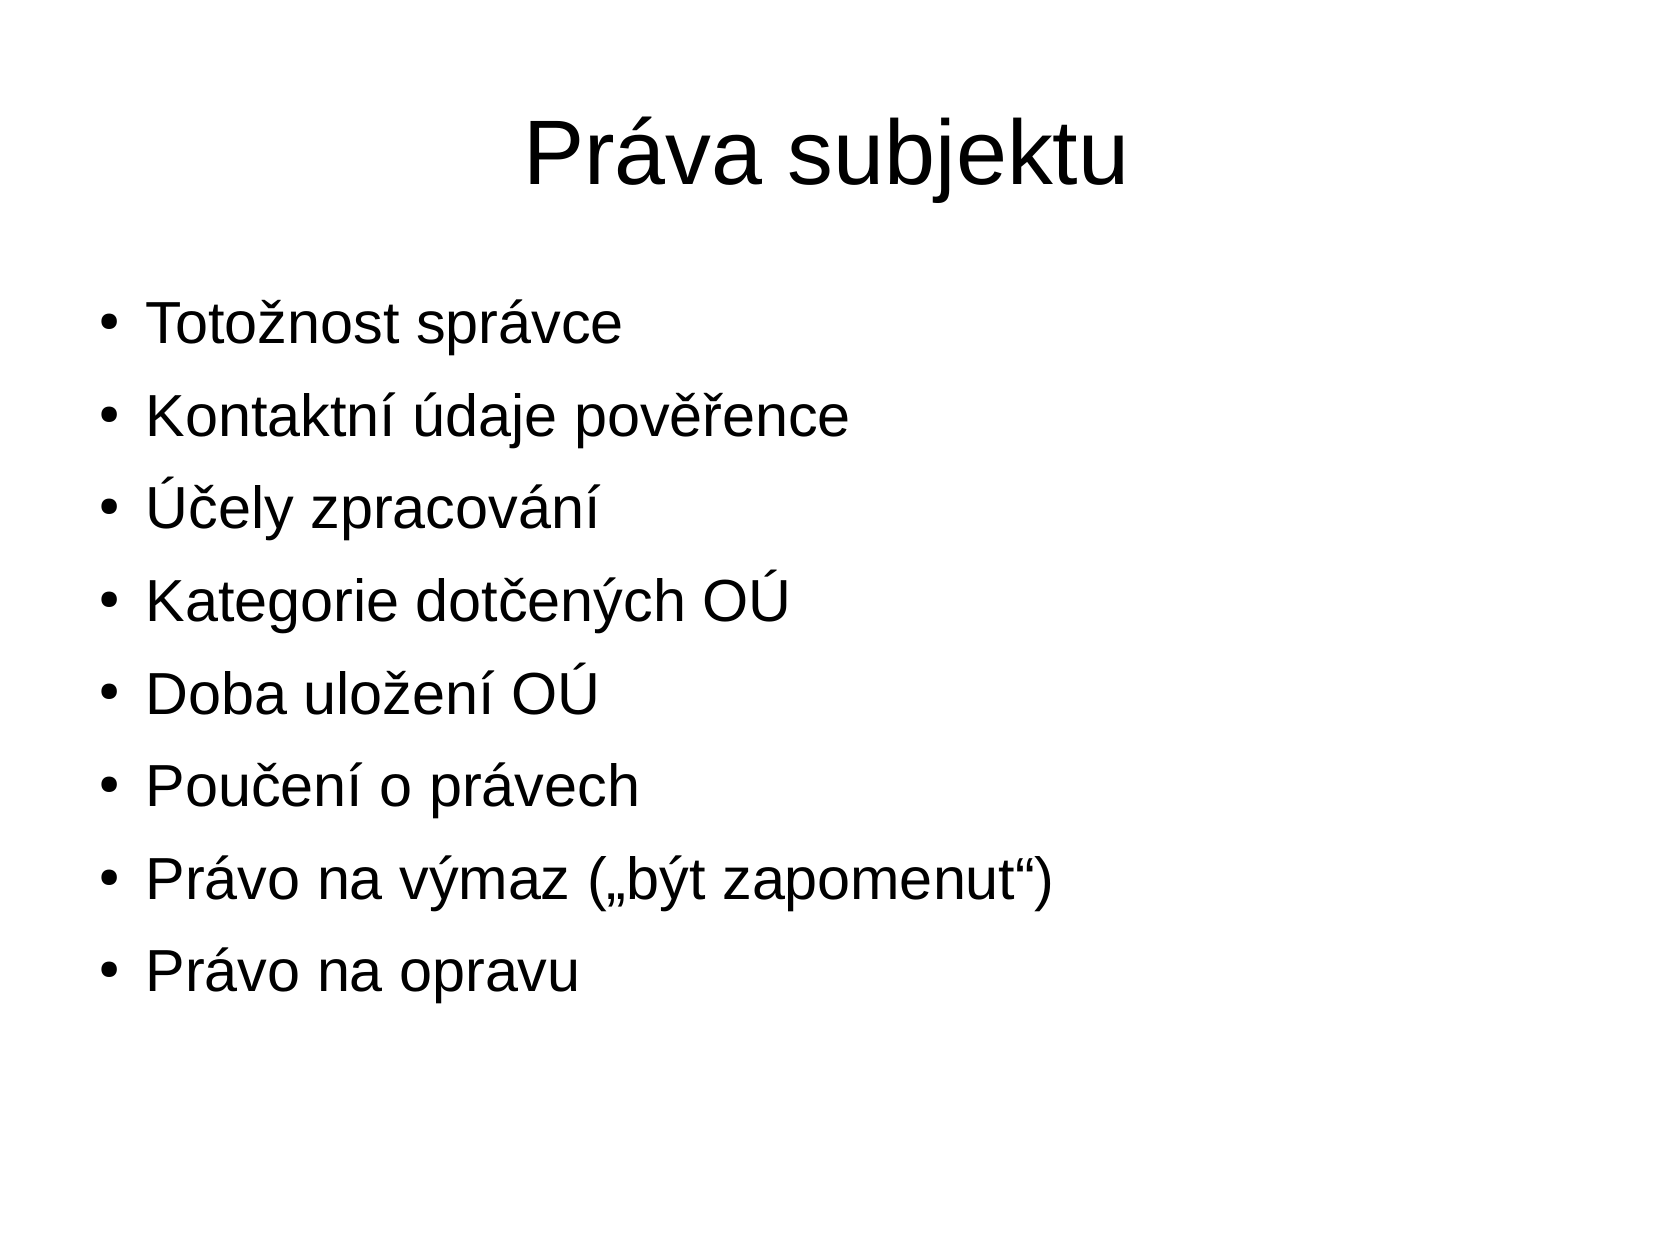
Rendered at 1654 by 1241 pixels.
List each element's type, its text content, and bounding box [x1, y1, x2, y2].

list Totožnost správce Kontaktní údaje pověřence Účely zpracování Kategorie dotčených OÚ Doba uložení OÚ Poučení o právech Právo na výmaz („být zapomenut“) Právo na opravu [82, 290, 1571, 1010]
title Práva subjektu [82, 49, 1571, 257]
